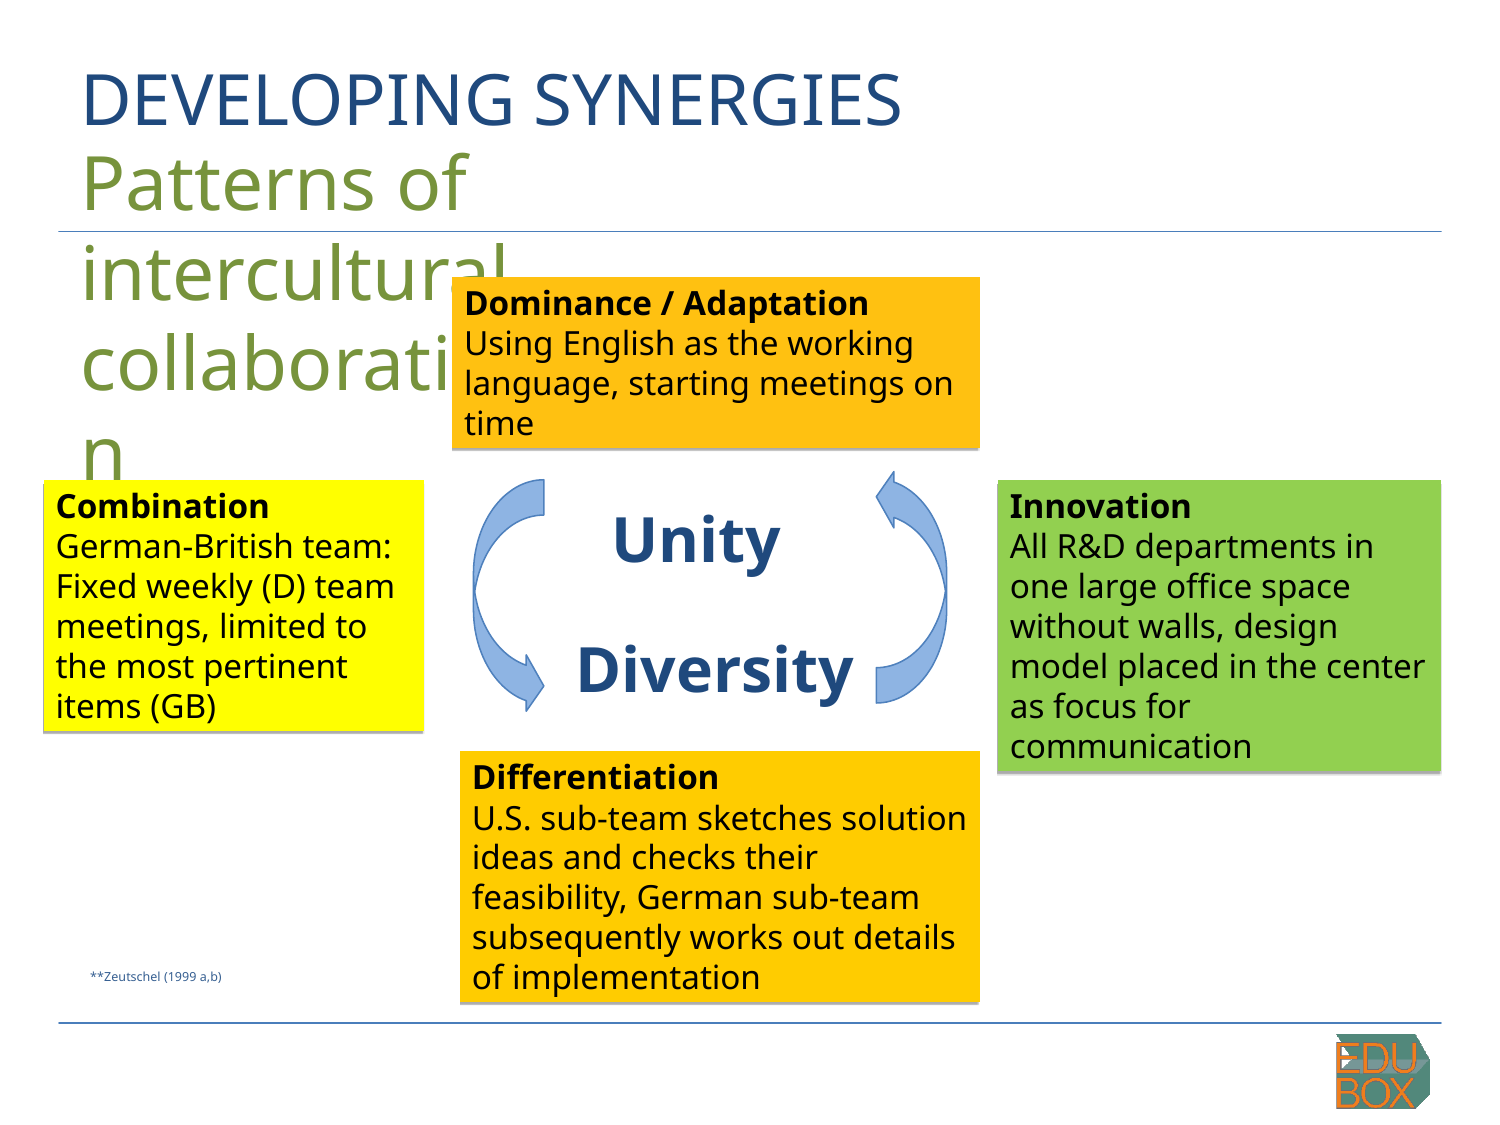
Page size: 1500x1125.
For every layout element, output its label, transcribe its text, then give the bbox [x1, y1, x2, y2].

text_box [473, 479, 544, 712]
text_box [876, 471, 947, 703]
list Patterns of intercultural collaboration [64, 153, 1400, 247]
text_box Combination German-British team: Fixed weekly (D) team meetings, limited to the most pertinent items (GB) [44, 480, 424, 731]
title DEVELOPING SYNERGIES [64, 42, 1500, 153]
text_box Unity [514, 500, 879, 575]
picture [1328, 1028, 1437, 1114]
text_box Dominance / Adaptation Using English as the working language, starting meetings on time [452, 277, 980, 448]
text_box Differentiation U.S. sub-team sketches solution ideas and checks their feasibility, German sub-team subsequently works out details of implementation [460, 751, 980, 1002]
text_box **Zeutschel (1999 a,b) [90, 969, 640, 985]
text_box Innovation All R&D departments in one large office space without walls, design model placed in the center as focus for communication [998, 480, 1441, 771]
text_box Diversity [532, 631, 897, 706]
